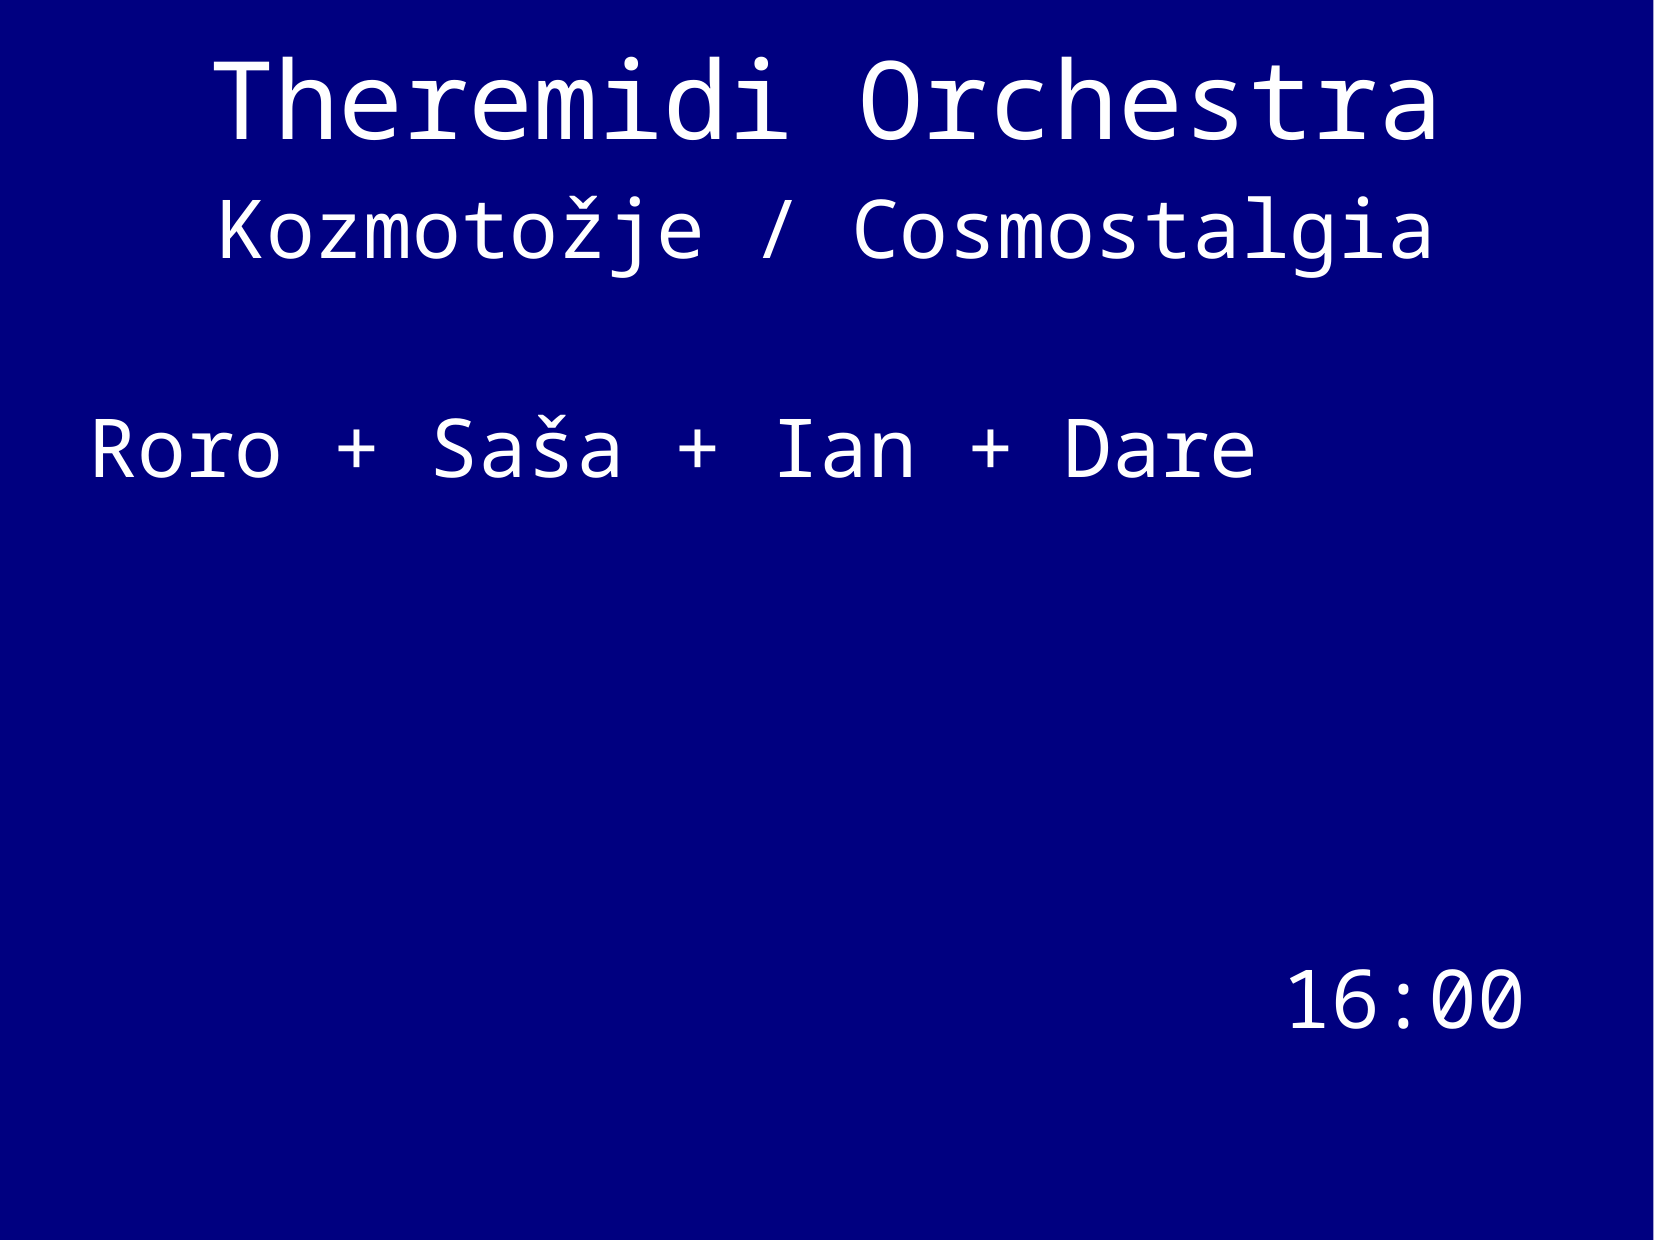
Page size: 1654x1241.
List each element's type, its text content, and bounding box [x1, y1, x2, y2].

title Theremidi Orchestra Kozmotožje / Cosmostalgia [82, 49, 1571, 257]
subtitle Roro + Saša + Ian + Dare [88, 272, 1566, 1063]
text_box 16:00 [1282, 900, 1620, 1096]
